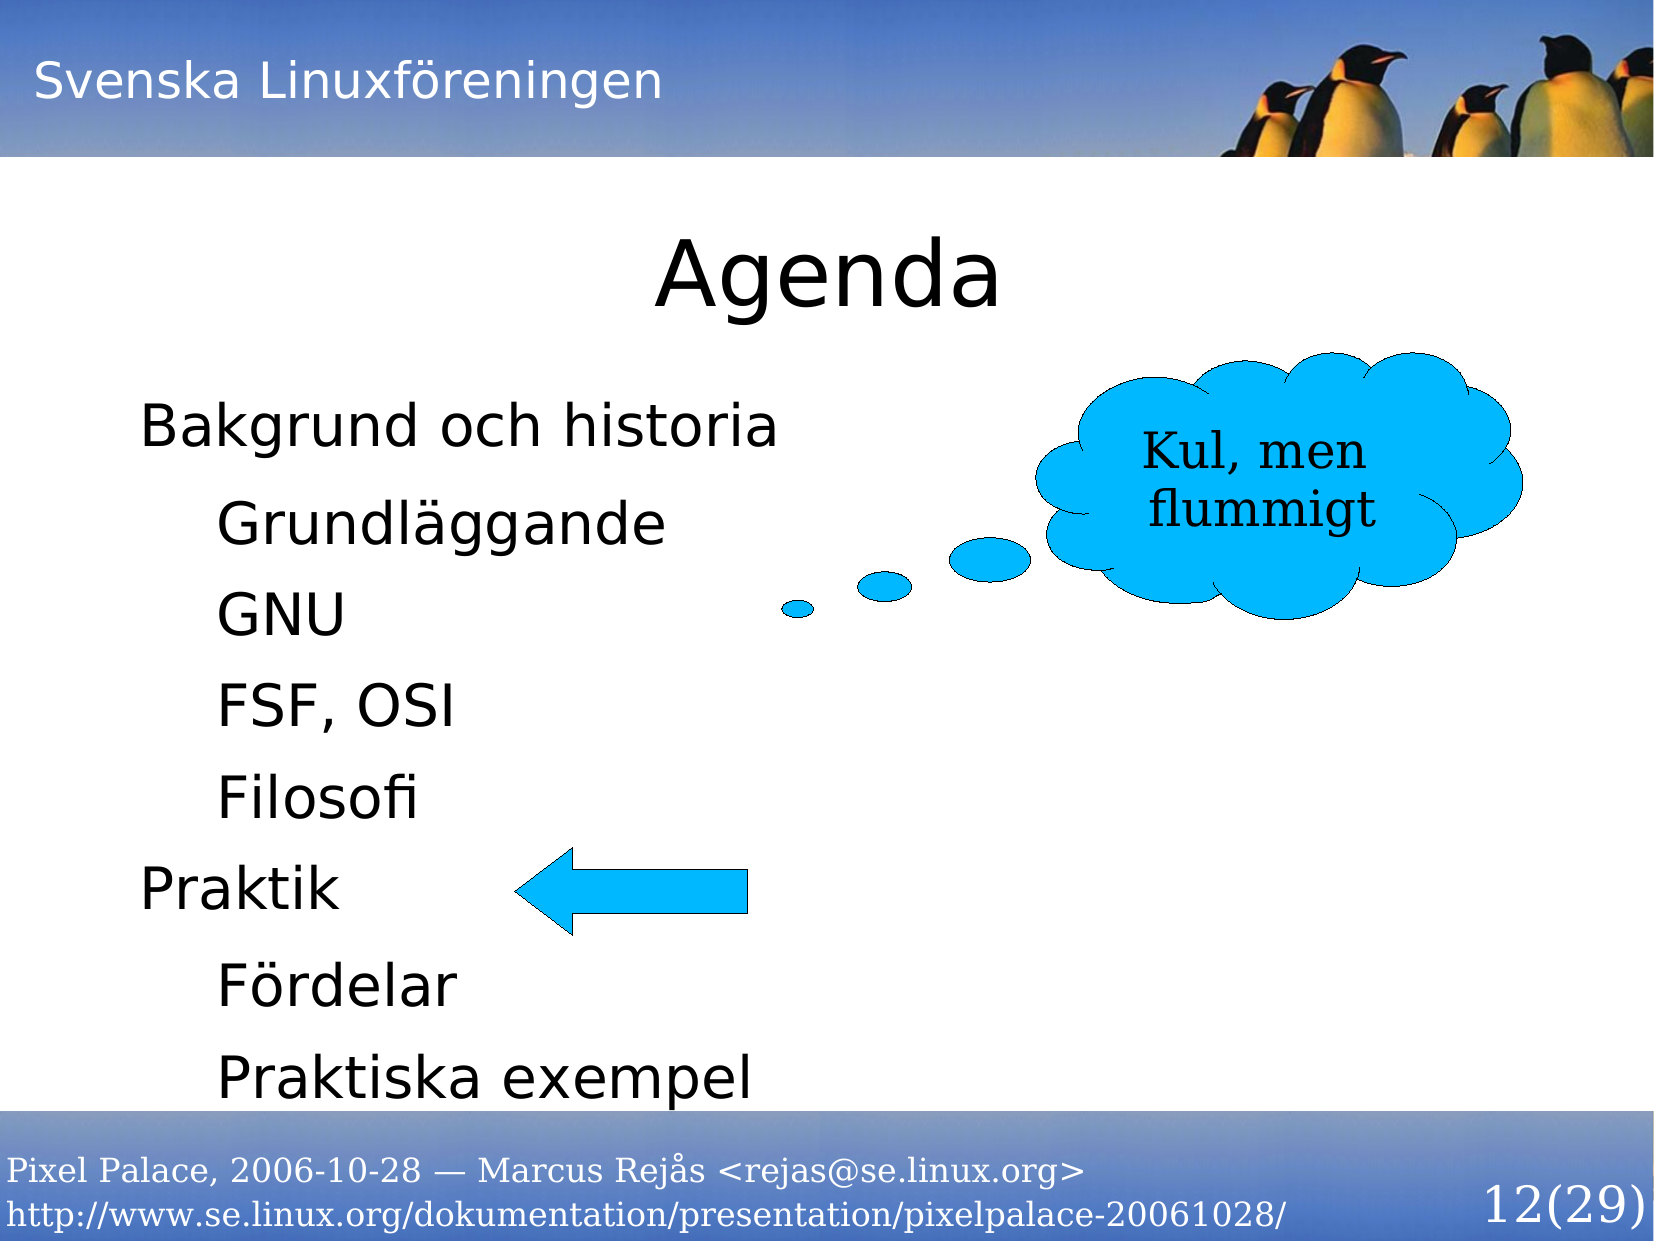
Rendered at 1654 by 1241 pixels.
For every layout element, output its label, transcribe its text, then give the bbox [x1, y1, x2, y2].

text_box [514, 847, 748, 936]
picture [0, 1111, 1654, 1241]
text_box Kul, men flummigt [781, 600, 814, 618]
text_box Kul, men flummigt [1035, 352, 1523, 620]
list Bakgrund och historia Grundläggande GNU FSF, OSI Filosofi Praktik Fördelar Praktiska exempel [121, 392, 1534, 1113]
text_box Kul, men flummigt [949, 537, 1031, 583]
title Agenda [123, 160, 1537, 389]
text_box Kul, men flummigt [857, 571, 912, 602]
picture [0, 0, 1654, 157]
